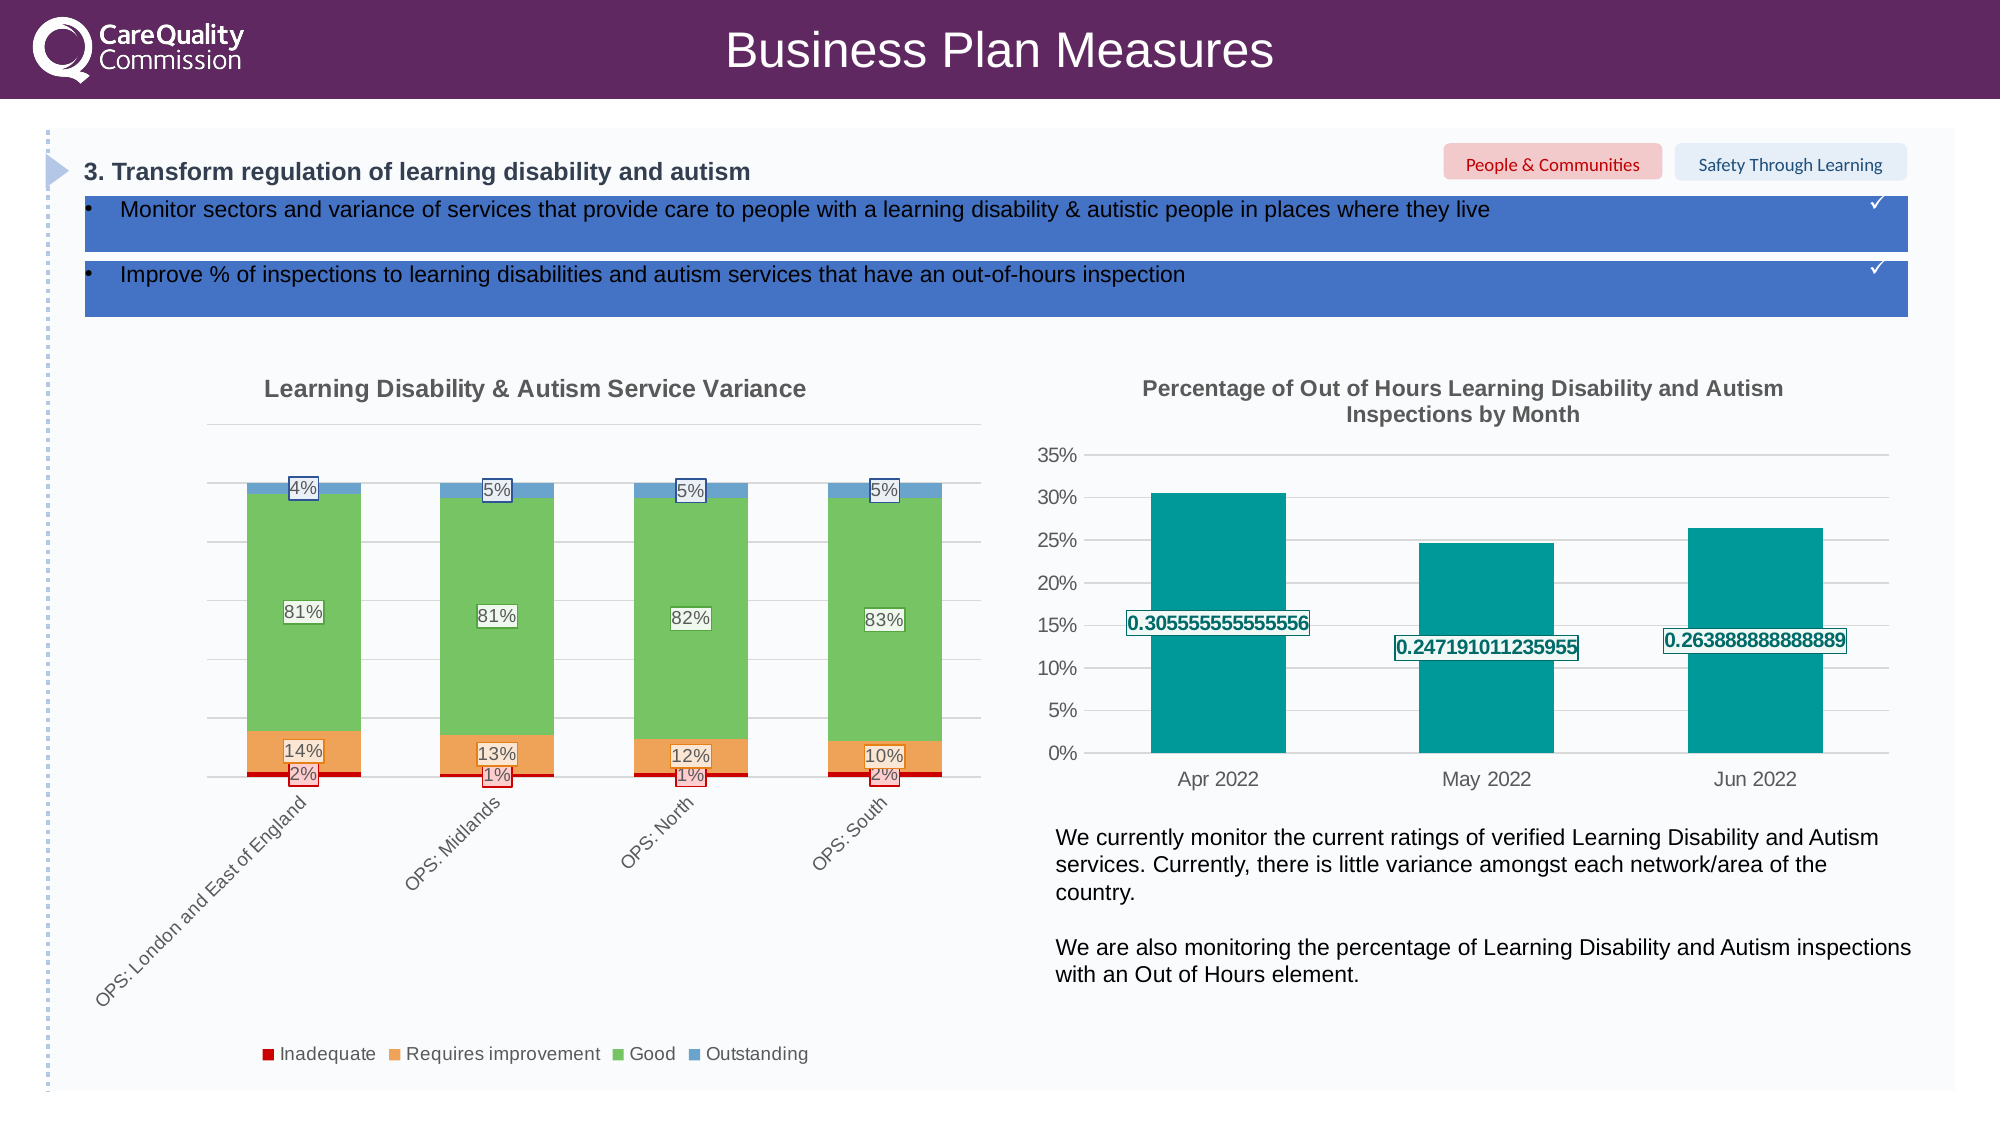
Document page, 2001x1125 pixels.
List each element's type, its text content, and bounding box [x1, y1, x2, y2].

text_box Safety Through Learning [1674, 143, 1908, 181]
text_box [45, 128, 1955, 1091]
table_header  [1848, 196, 1908, 252]
text_box We currently monitor the current ratings of verified Learning Disability and Autism services. Currently, there is little variance amongst each network/area of the country. We are also monitoring the percentage of Learning Disability and Autism inspections with an Out of Hours element. [1040, 814, 1928, 969]
table_header Monitor sectors and variance of services that provide care to people with a learning disability & autistic people in places where they live [85, 196, 1848, 252]
table_header  [1848, 261, 1908, 317]
chart [1019, 350, 1908, 801]
chart [72, 346, 1000, 1072]
picture [32, 16, 245, 84]
table_header Improve % of inspections to learning disabilities and autism services that have an out-of-hours inspection [85, 261, 1848, 317]
text_box People & Communities [1443, 143, 1663, 180]
text_box [0, 0, 2000, 99]
text_box Business Plan Measures [641, 9, 1358, 86]
text_box 3. Transform regulation of learning disability and autism [69, 147, 984, 194]
